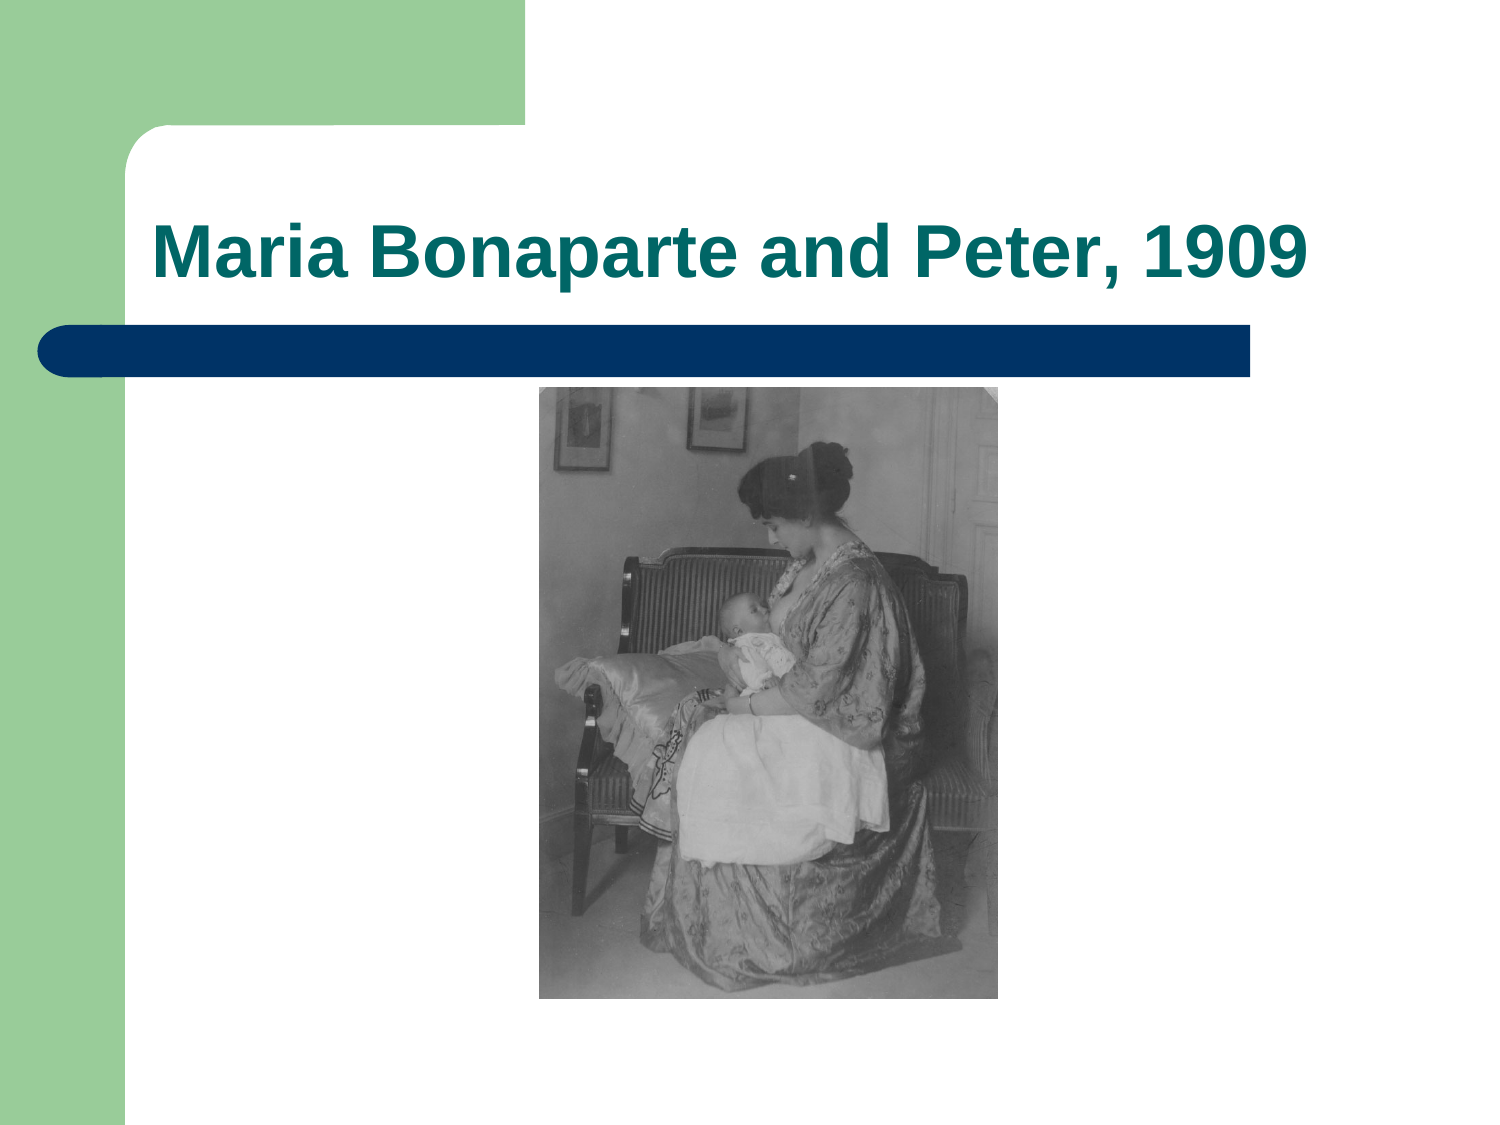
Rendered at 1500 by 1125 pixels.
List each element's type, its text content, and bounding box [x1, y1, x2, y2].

text_box [539, 387, 998, 999]
title Maria Bonaparte and Peter, 1909 [136, 136, 1414, 301]
